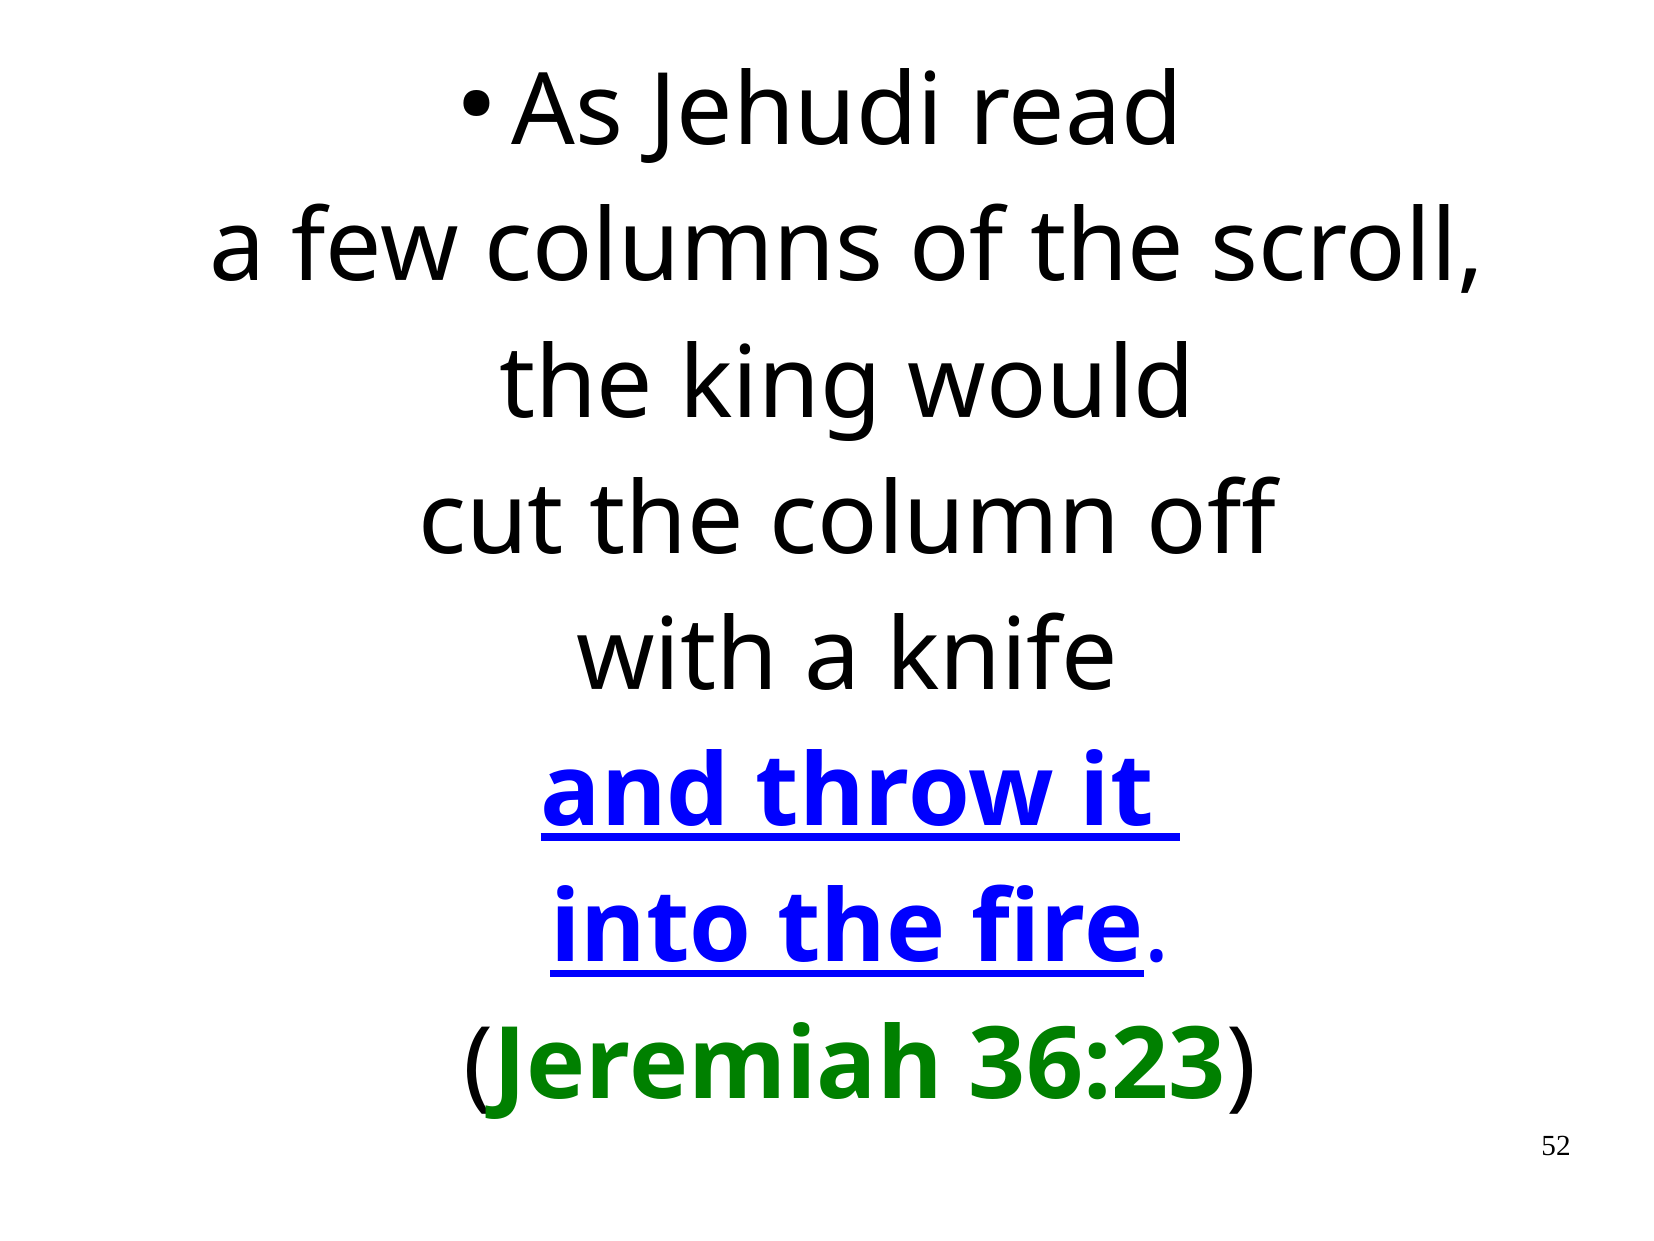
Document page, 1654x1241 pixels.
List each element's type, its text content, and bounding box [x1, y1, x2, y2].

list As Jehudi read a few columns of the scroll, the king would cut the column off with a knife and throw it into the fire. (Jeremiah 36:23) [37, 37, 1613, 1238]
